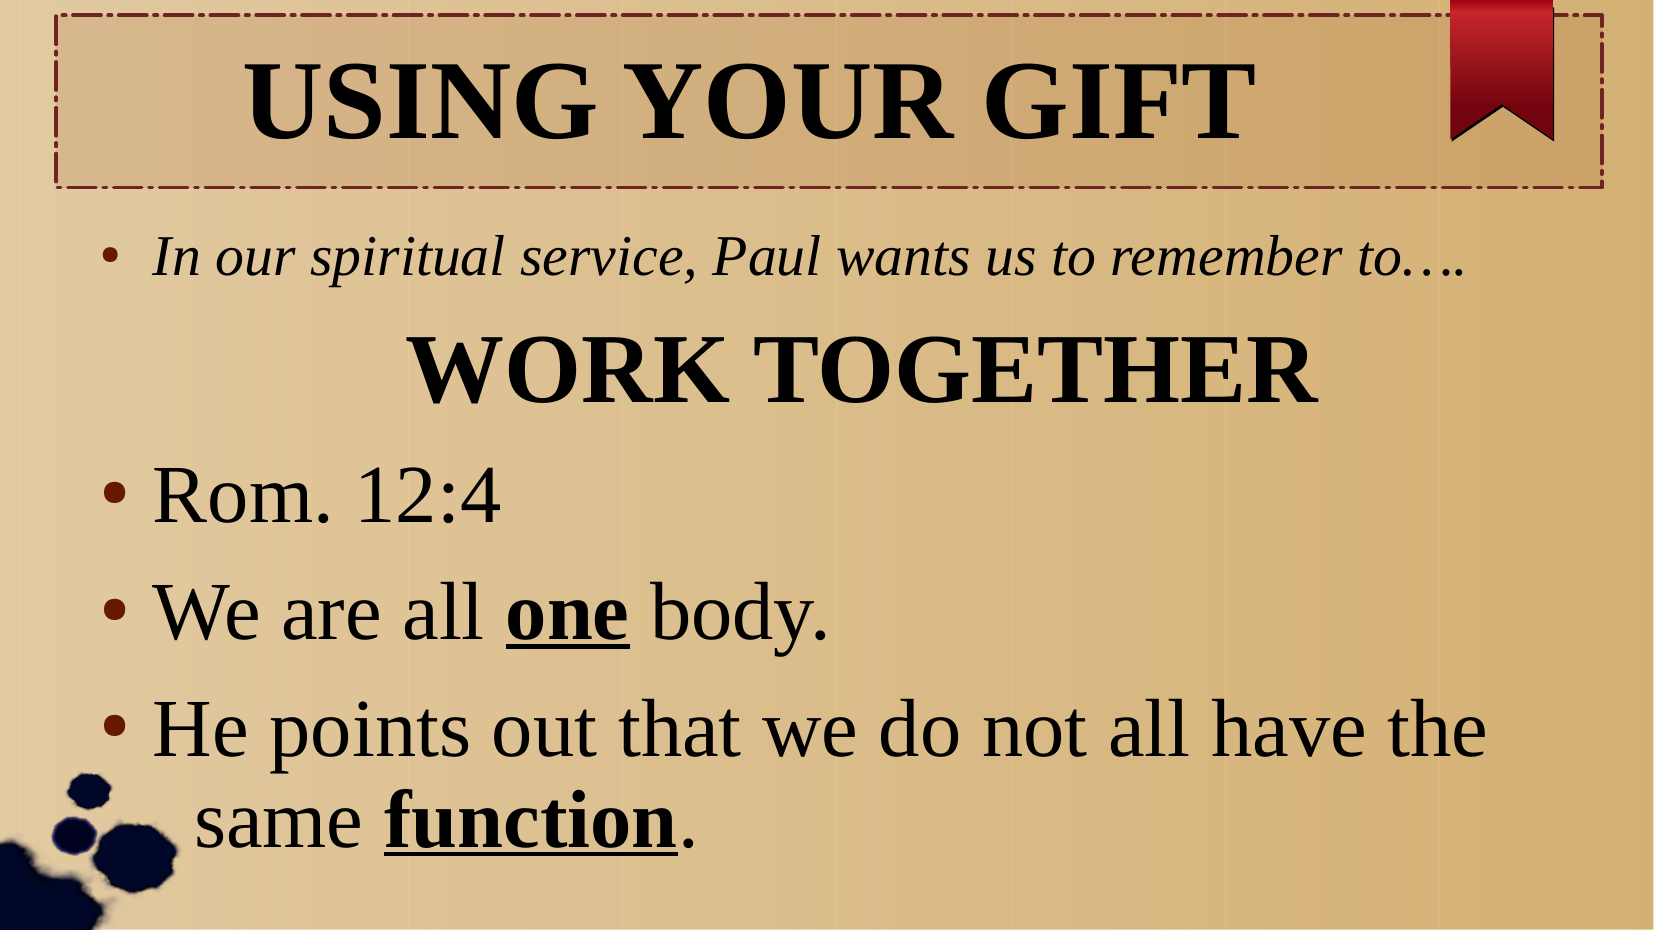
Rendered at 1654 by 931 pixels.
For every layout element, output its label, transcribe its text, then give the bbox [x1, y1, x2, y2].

title USING YOUR GIFT [59, 11, 1441, 189]
list In our spiritual service, Paul wants us to remember to…. WORK TOGETHER Rom. 12:4 We are all one body. He points out that we do not all have the same function. [82, 224, 1571, 871]
